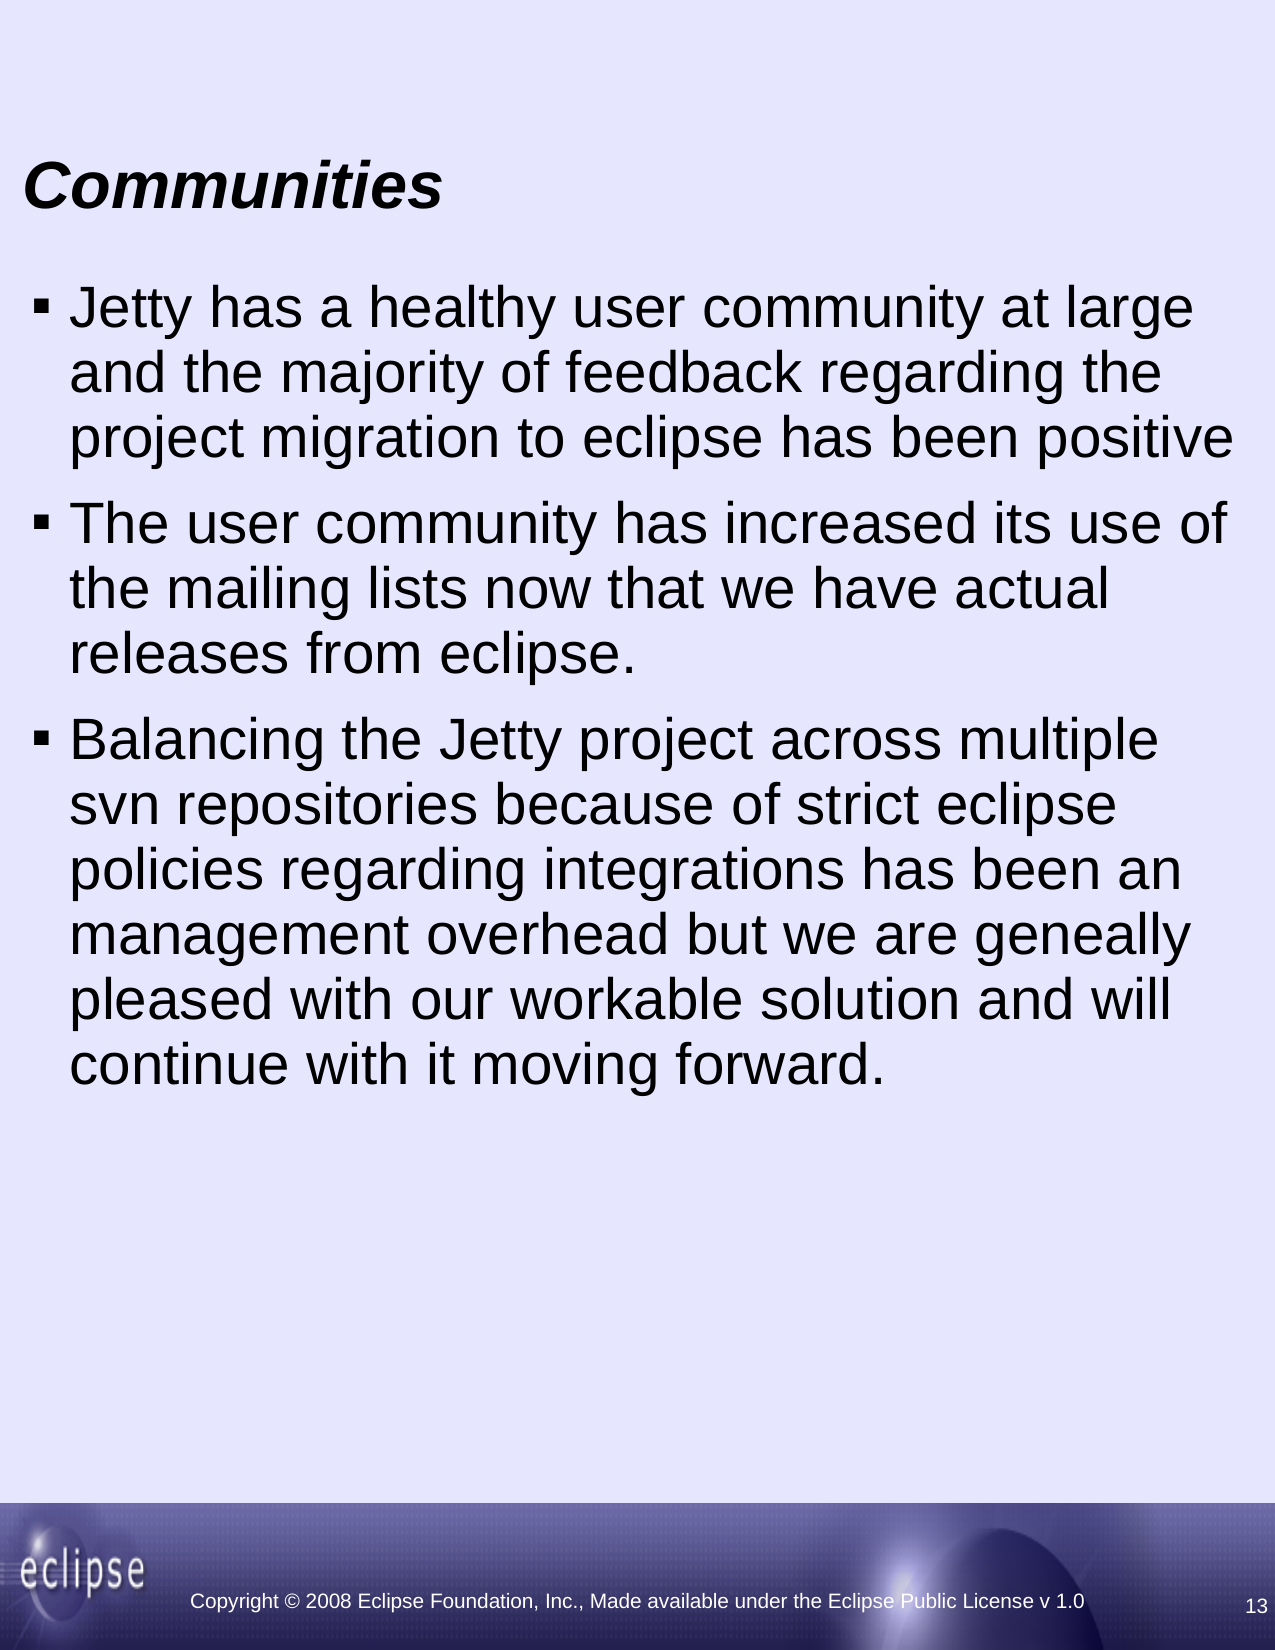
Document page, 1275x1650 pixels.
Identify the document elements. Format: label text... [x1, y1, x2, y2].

title Communities [22, 123, 1253, 252]
list Jetty has a healthy user community at large and the majority of feedback regarding the project migration to eclipse has been positive The user community has increased its use of the mailing lists now that we have actual releases from eclipse. Balancing the Jetty project across multiple svn repositories because of strict eclipse policies regarding integrations has been an management overhead but we are geneally pleased with our workable solution and will continue with it moving forward. [31, 274, 1244, 1516]
picture [0, 1503, 1275, 1650]
